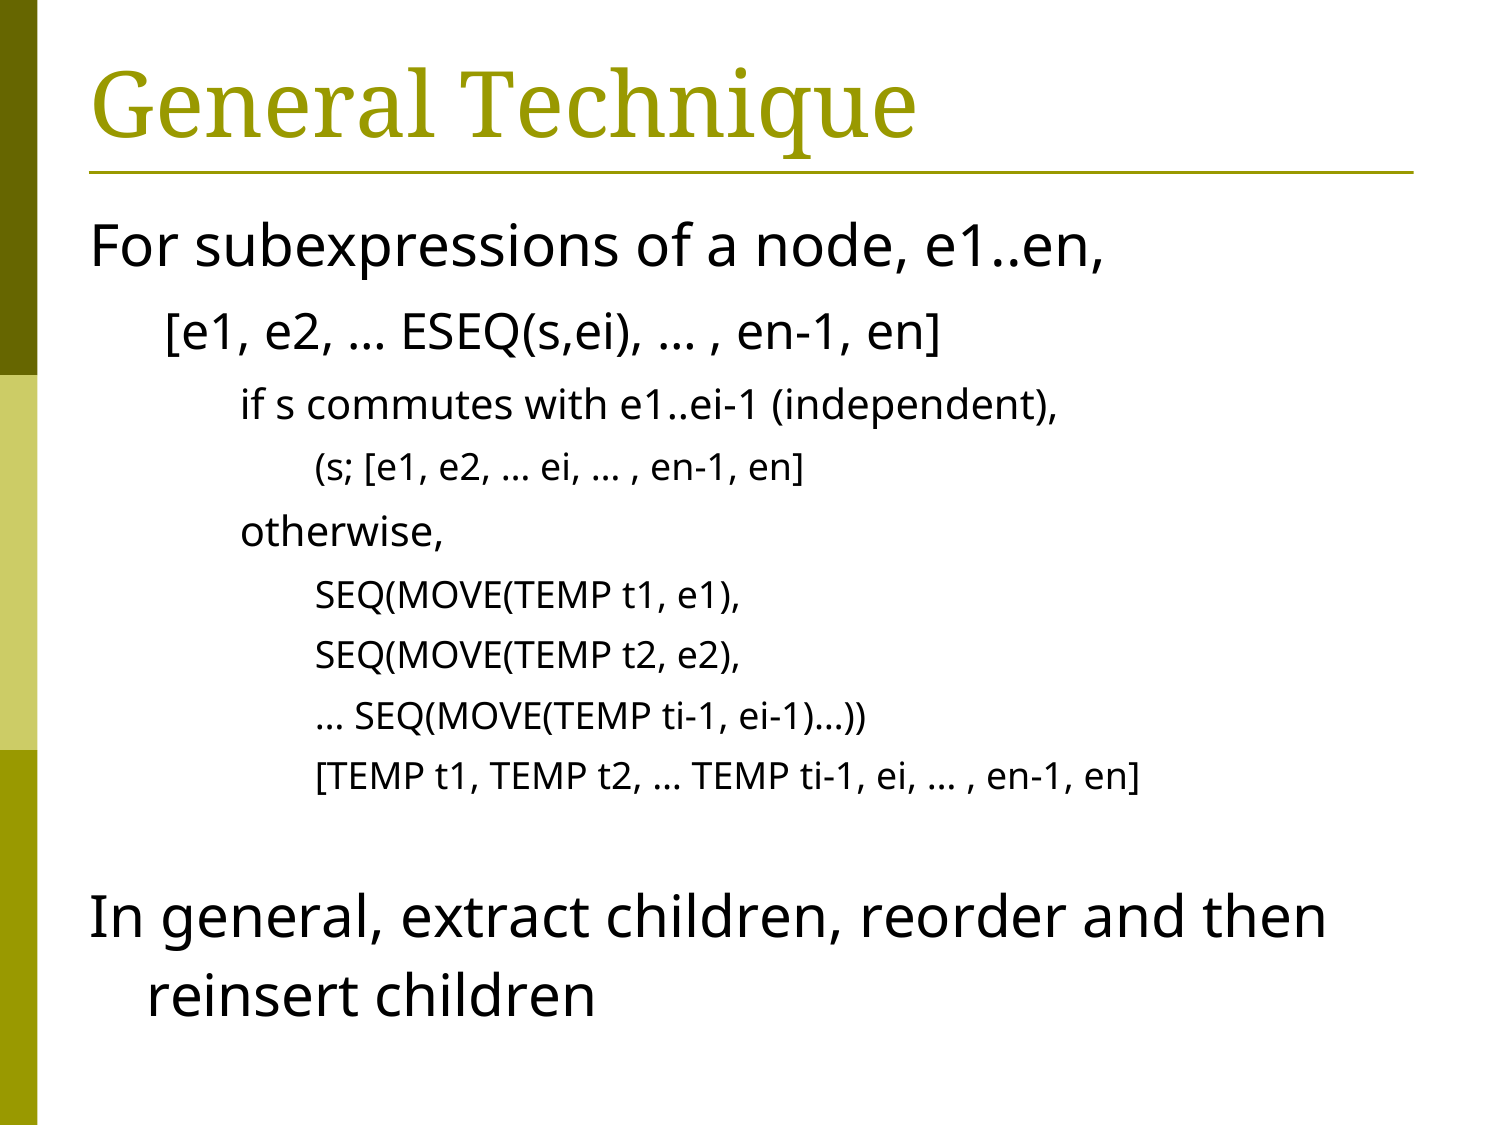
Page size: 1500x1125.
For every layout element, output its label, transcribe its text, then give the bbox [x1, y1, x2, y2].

list For subexpressions of a node, e1..en, [e1, e2, … ESEQ(s,ei), … , en-1, en] if s commutes with e1..ei-1 (independent), (s; [e1, e2, … ei, … , en-1, en] otherwise, SEQ(MOVE(TEMP t1, e1), SEQ(MOVE(TEMP t2, e2), … SEQ(MOVE(TEMP ti-1, ei-1)…)) [TEMP t1, TEMP t2, … TEMP ti-1, ei, … , en-1, en] In general, extract children, reorder and then reinsert children [75, 196, 1426, 1006]
title General Technique [75, 45, 1426, 173]
